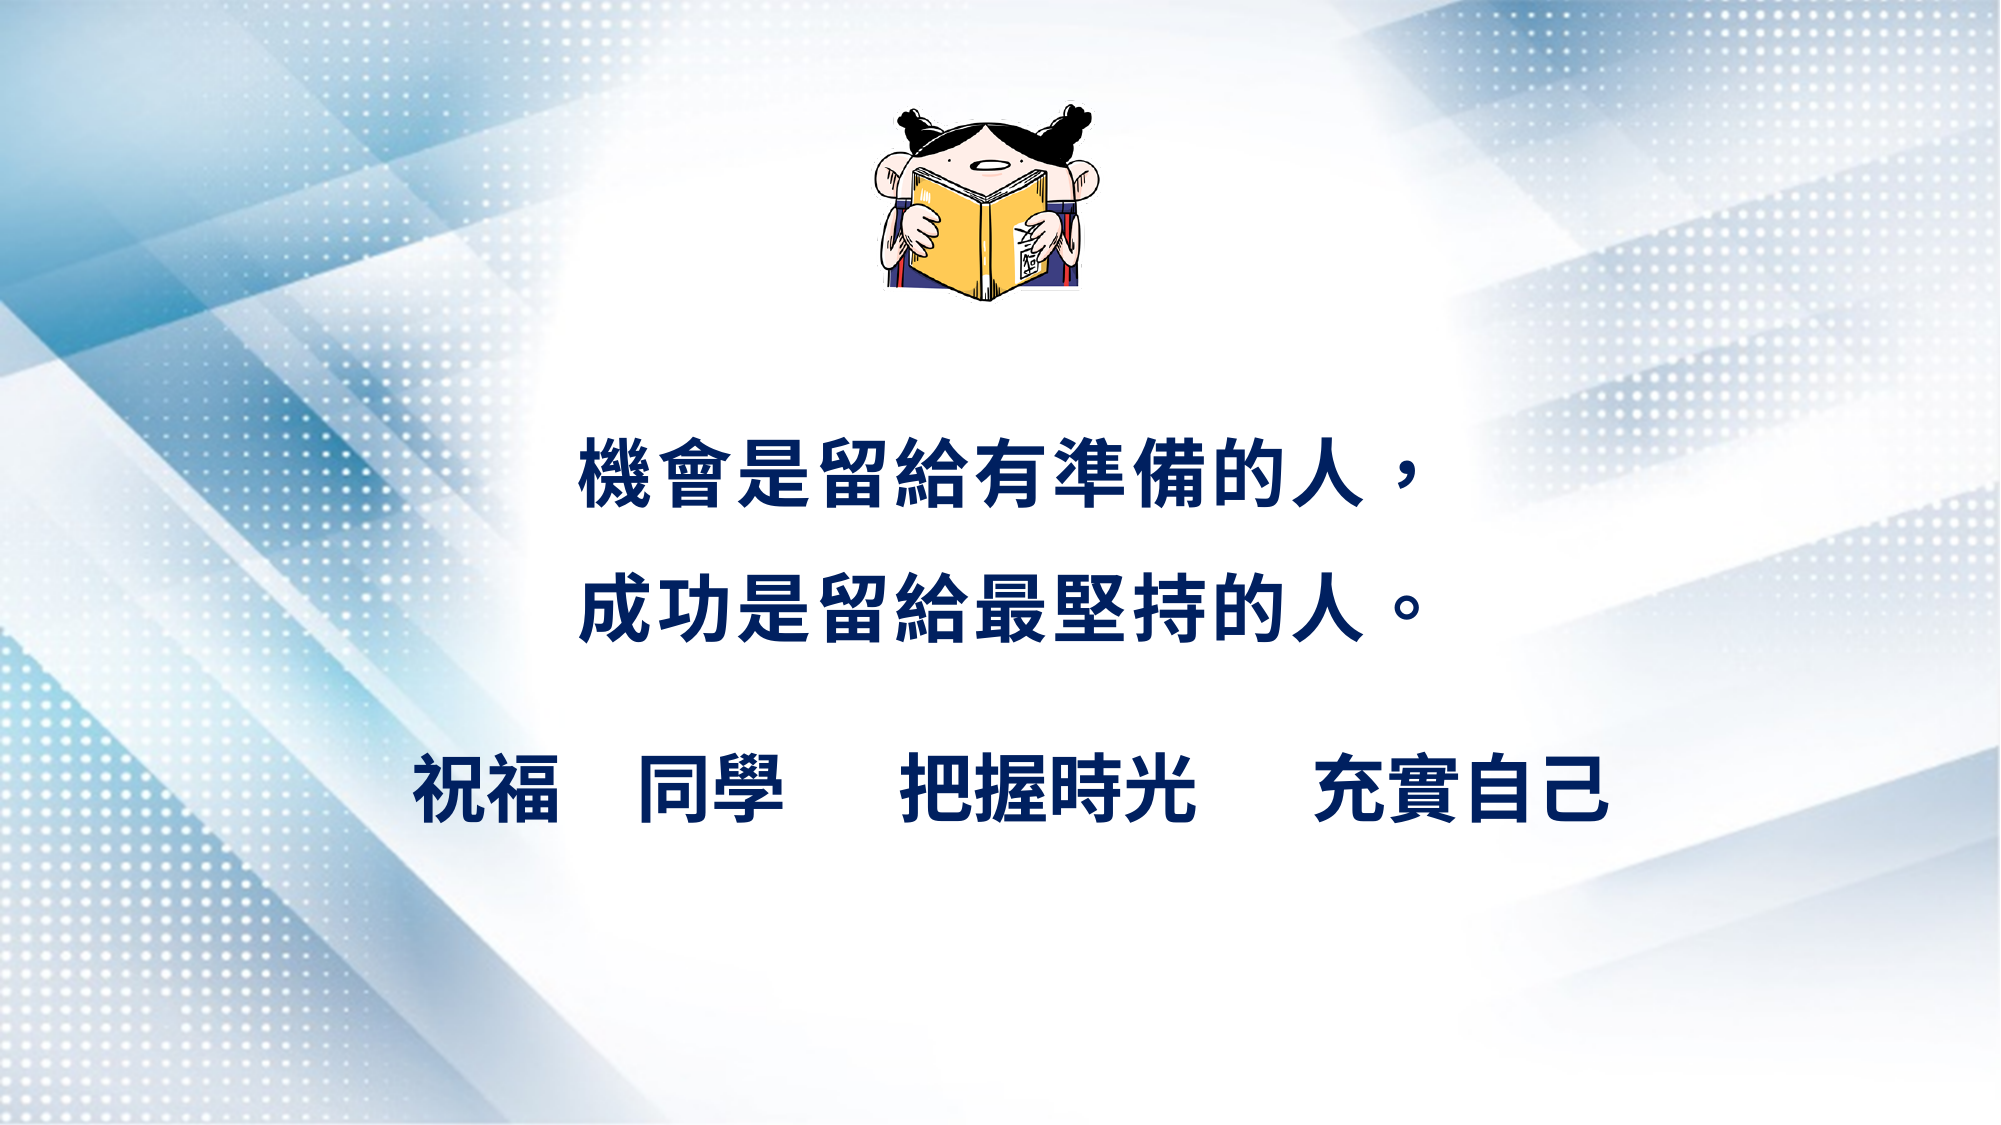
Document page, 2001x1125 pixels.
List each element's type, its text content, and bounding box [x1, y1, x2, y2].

text_box 機會是留給有準備的人， 成功是留給最堅持的人。 祝福 同學 把握時光 充實自己 [396, 374, 1627, 840]
picture [0, 0, 2000, 1125]
